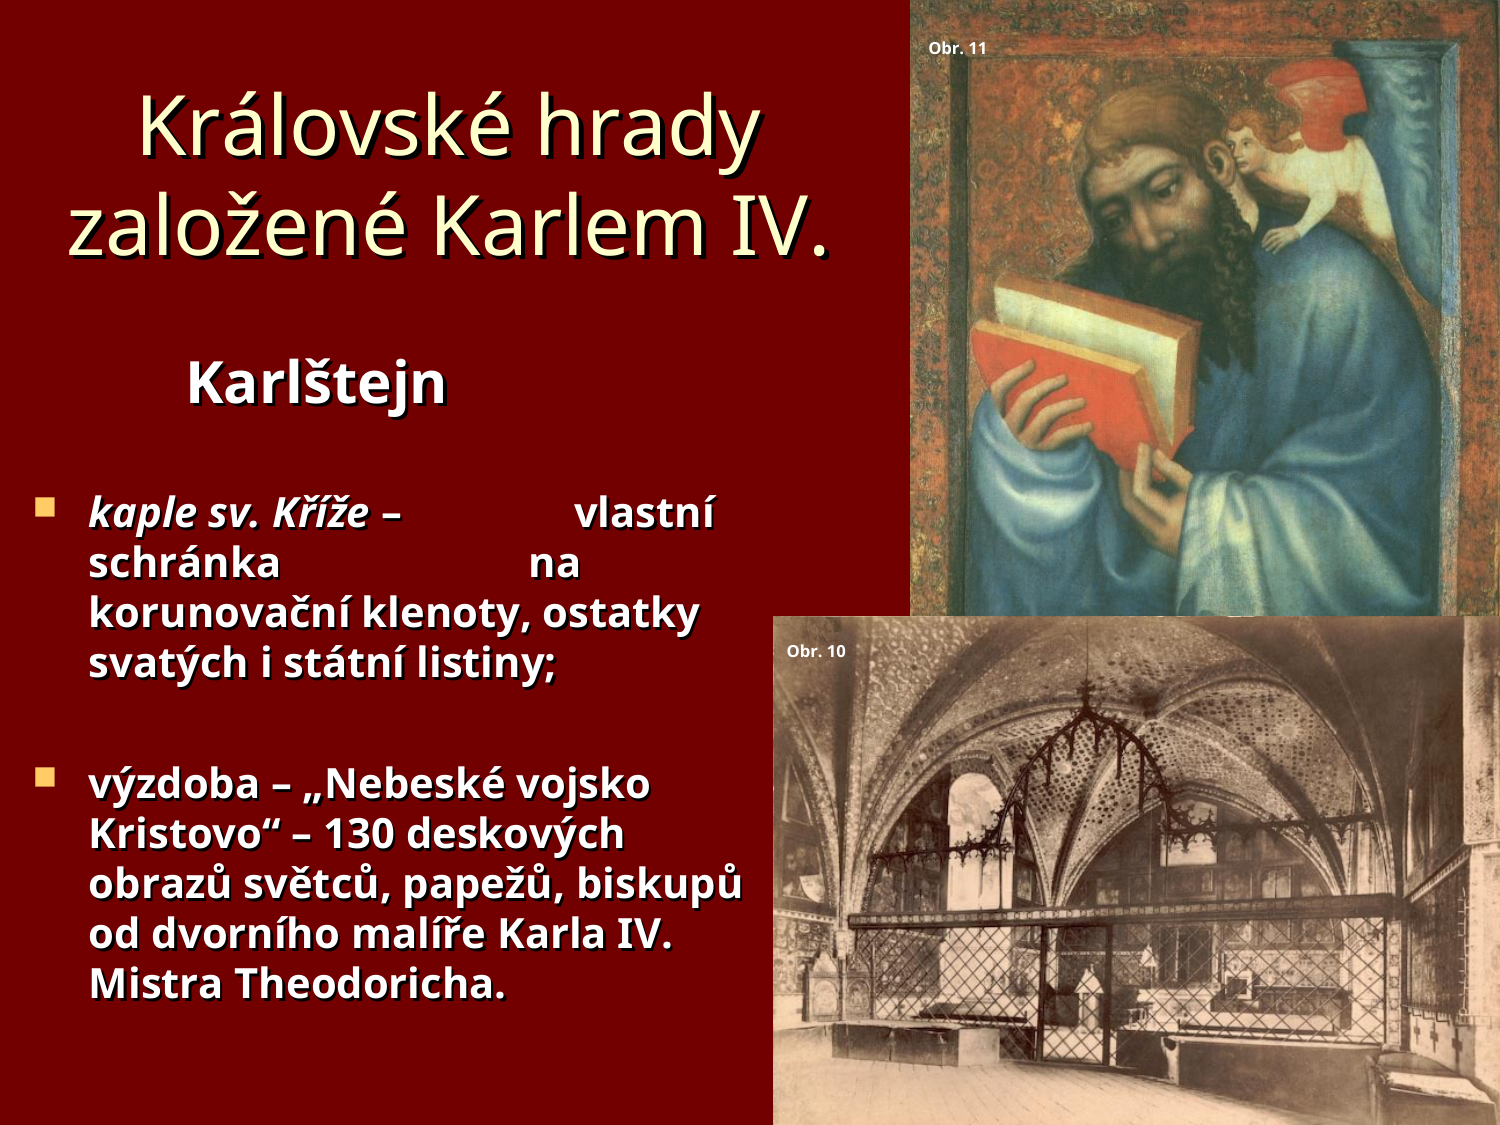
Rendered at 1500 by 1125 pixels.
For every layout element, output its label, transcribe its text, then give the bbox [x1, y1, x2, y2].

title Královské hrady založené Karlem IV. [41, 64, 857, 280]
list Karlštejn kaple sv. Kříže – vlastní schránka na korunovační klenoty, ostatky svatých i státní listiny; výzdoba – „Nebeské vojsko Kristovo“ – 130 deskových obrazů světců, papežů, biskupů od dvorního malíře Karla IV. Mistra Theodoricha. [17, 337, 774, 1125]
text_box Obr. 11 [913, 30, 1003, 66]
text_box [773, 0, 1500, 1125]
text_box Obr. 10 [771, 632, 861, 669]
